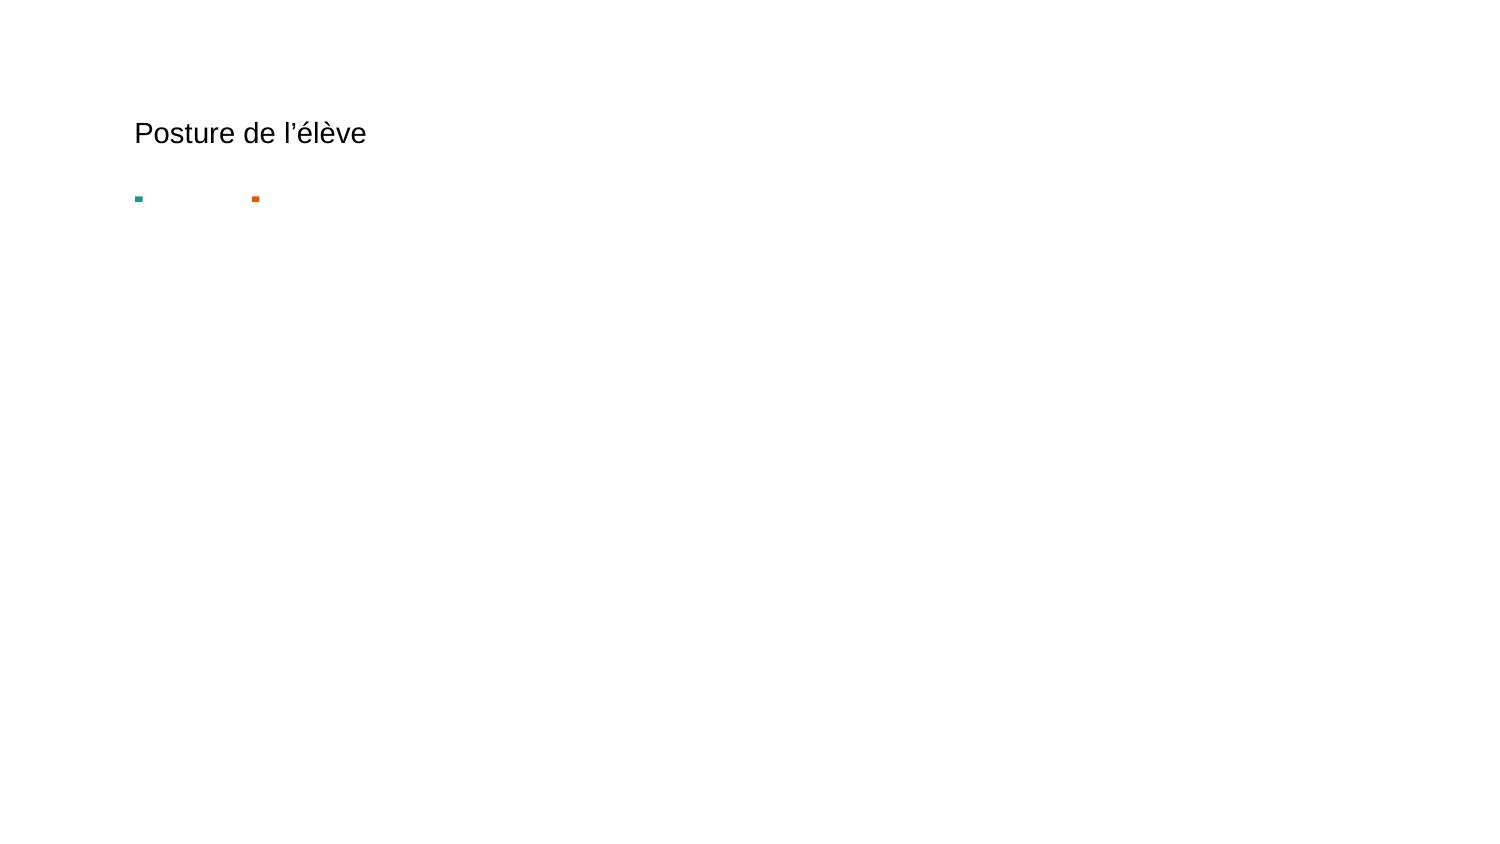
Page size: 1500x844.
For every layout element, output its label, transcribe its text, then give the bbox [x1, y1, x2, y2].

title Posture de l’élève [119, 99, 1381, 188]
